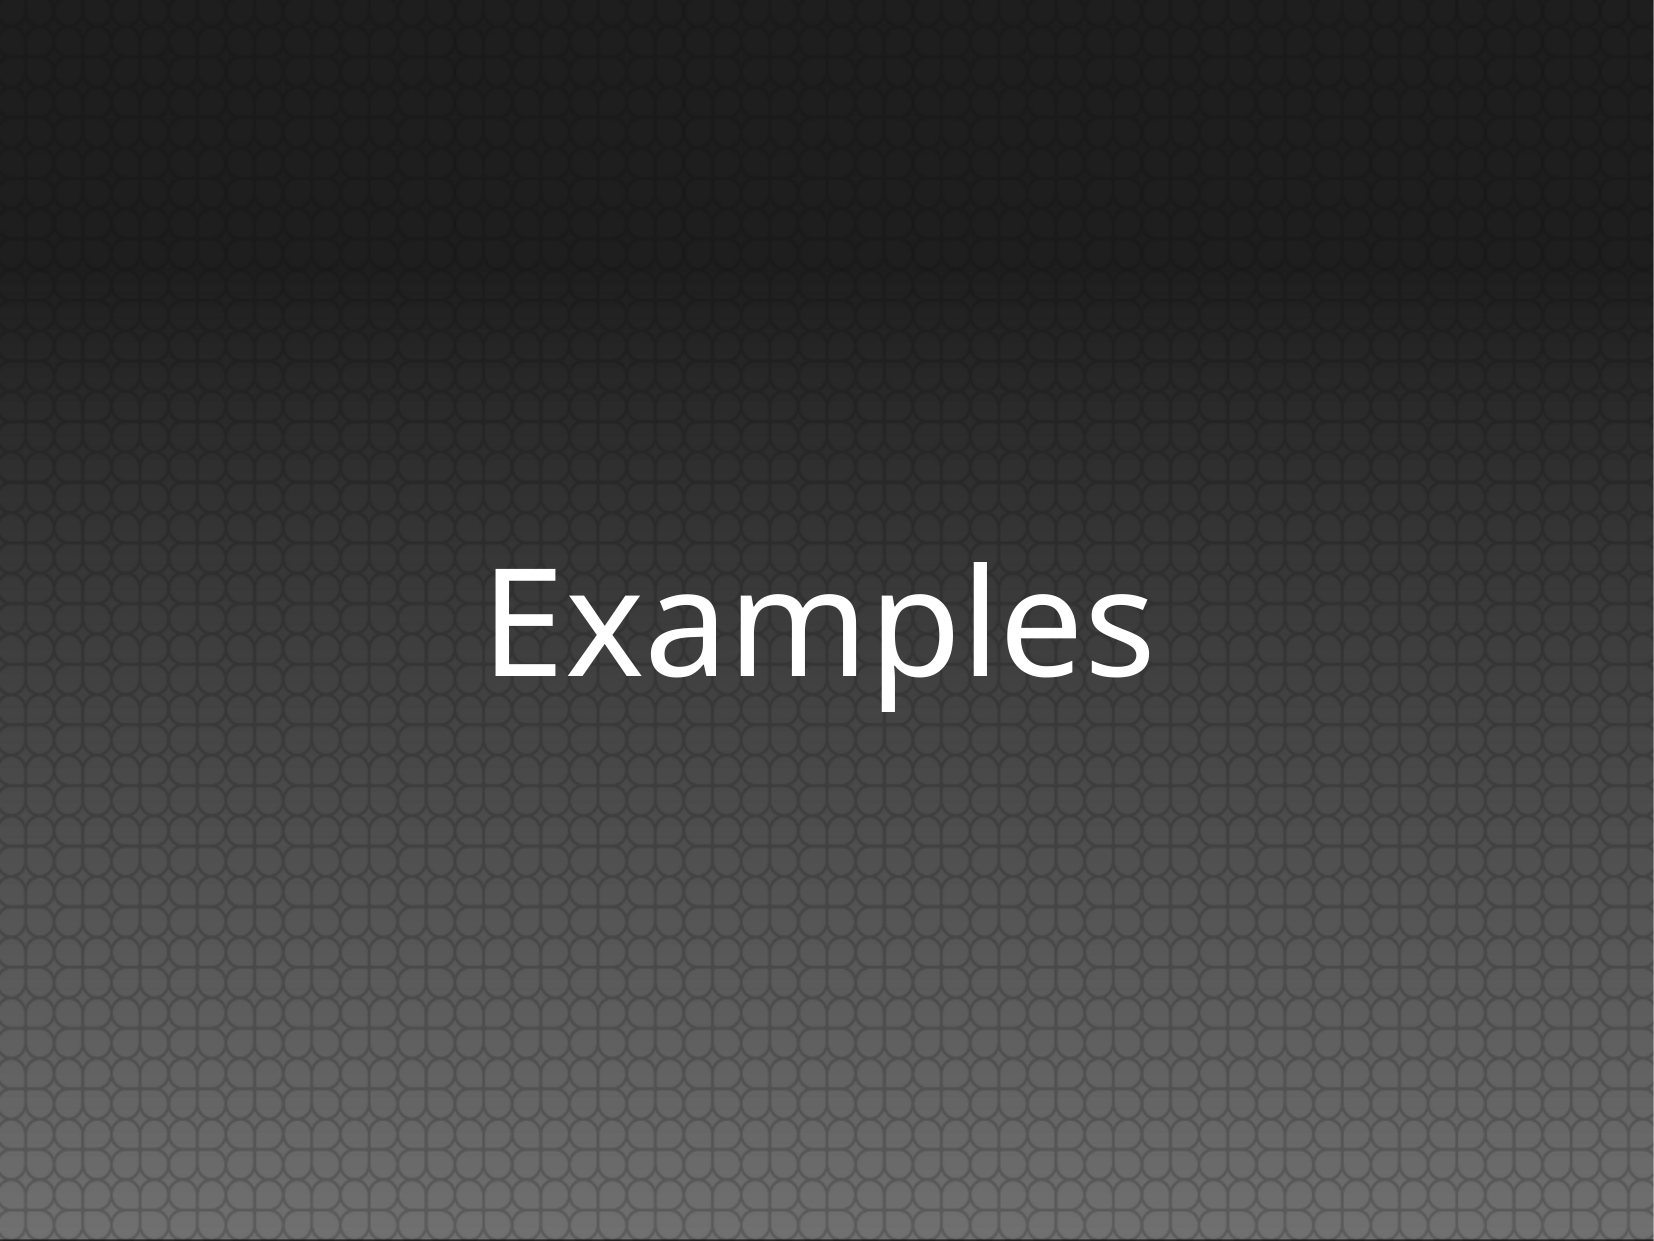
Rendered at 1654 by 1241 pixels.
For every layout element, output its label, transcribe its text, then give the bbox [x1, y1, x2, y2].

picture [0, 0, 1654, 1241]
title Examples [75, 525, 1564, 713]
